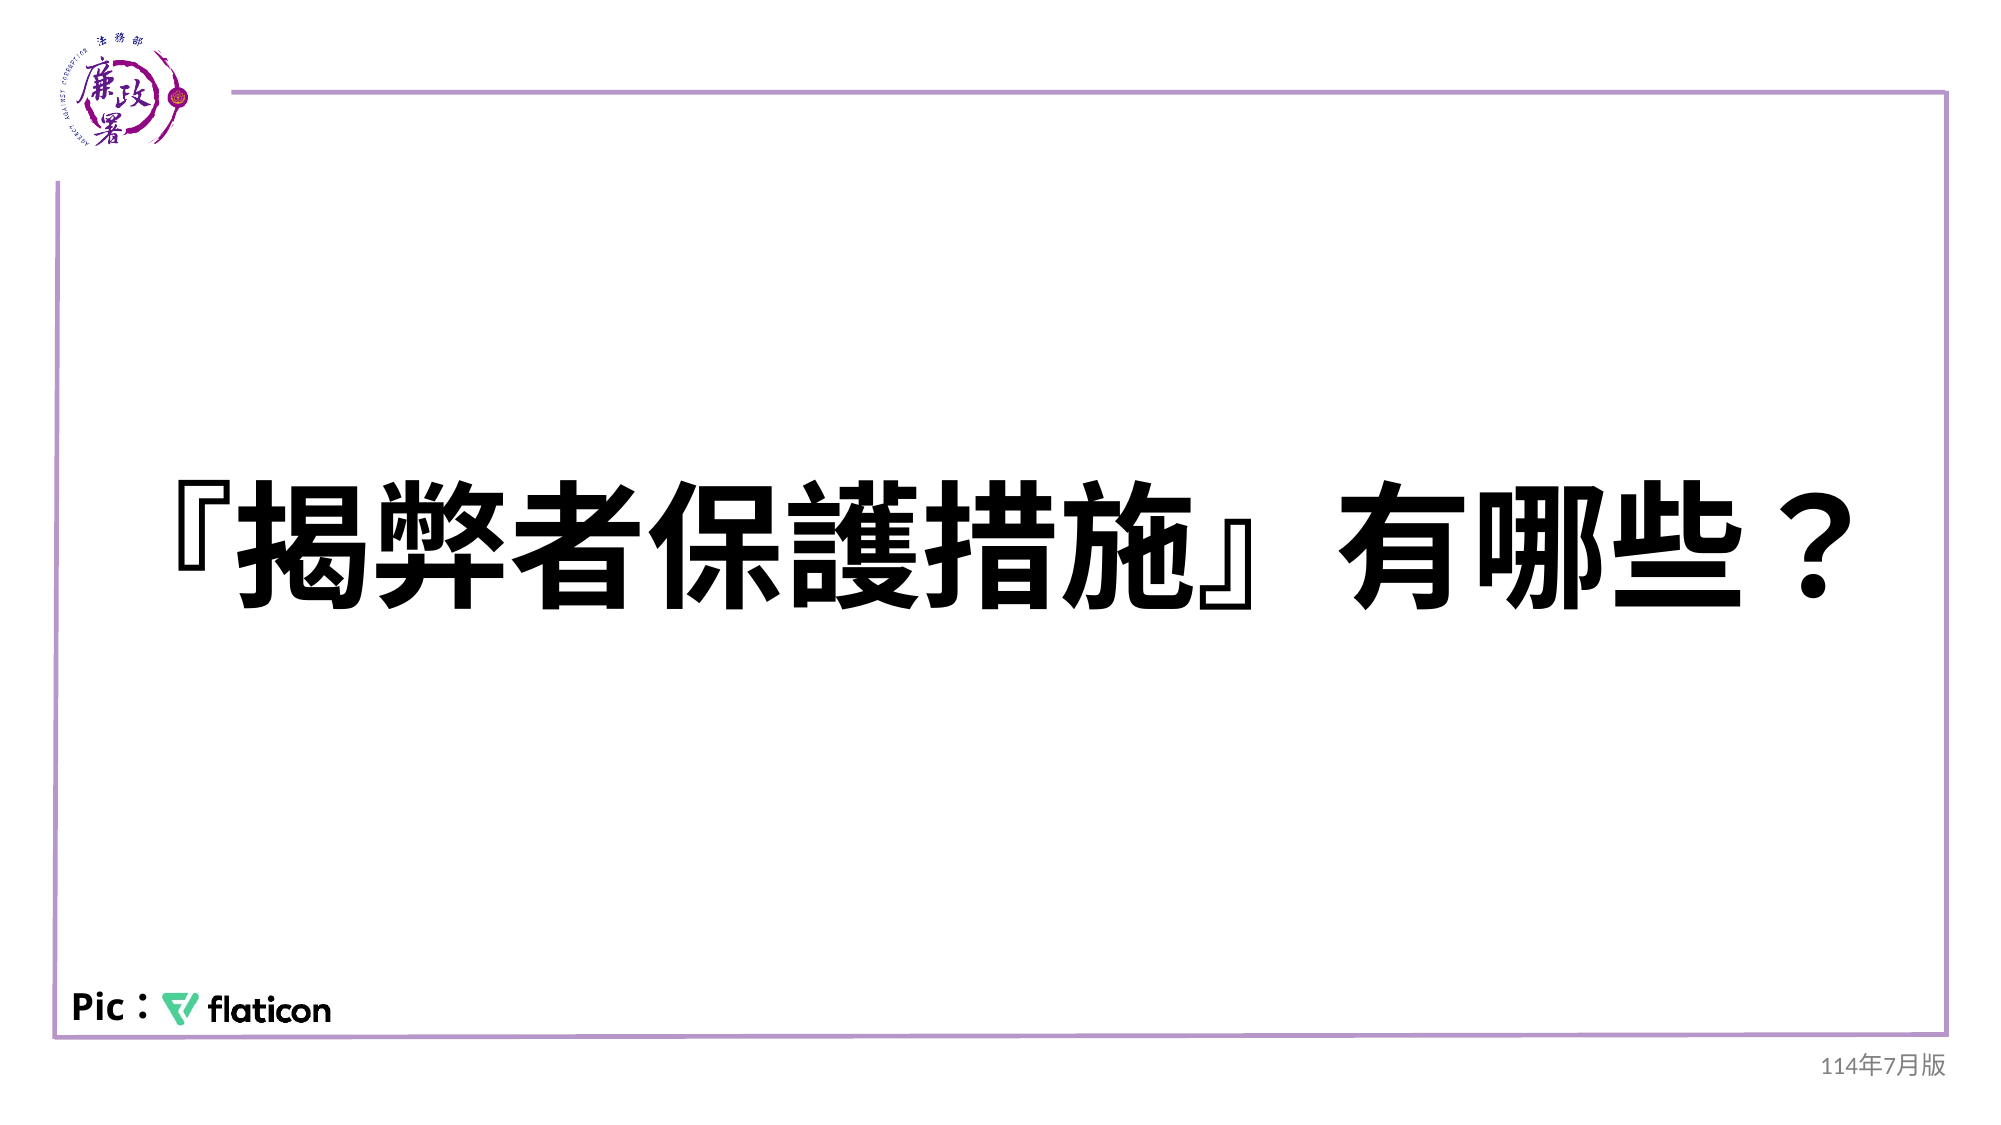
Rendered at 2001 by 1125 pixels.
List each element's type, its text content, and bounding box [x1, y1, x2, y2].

text_box Pic： [55, 975, 178, 1036]
text_box 114年7月版 [1805, 1042, 2000, 1088]
picture [159, 989, 334, 1029]
text_box 『揭弊者保護措施』有哪些？ [82, 452, 1900, 633]
picture [60, 32, 188, 146]
